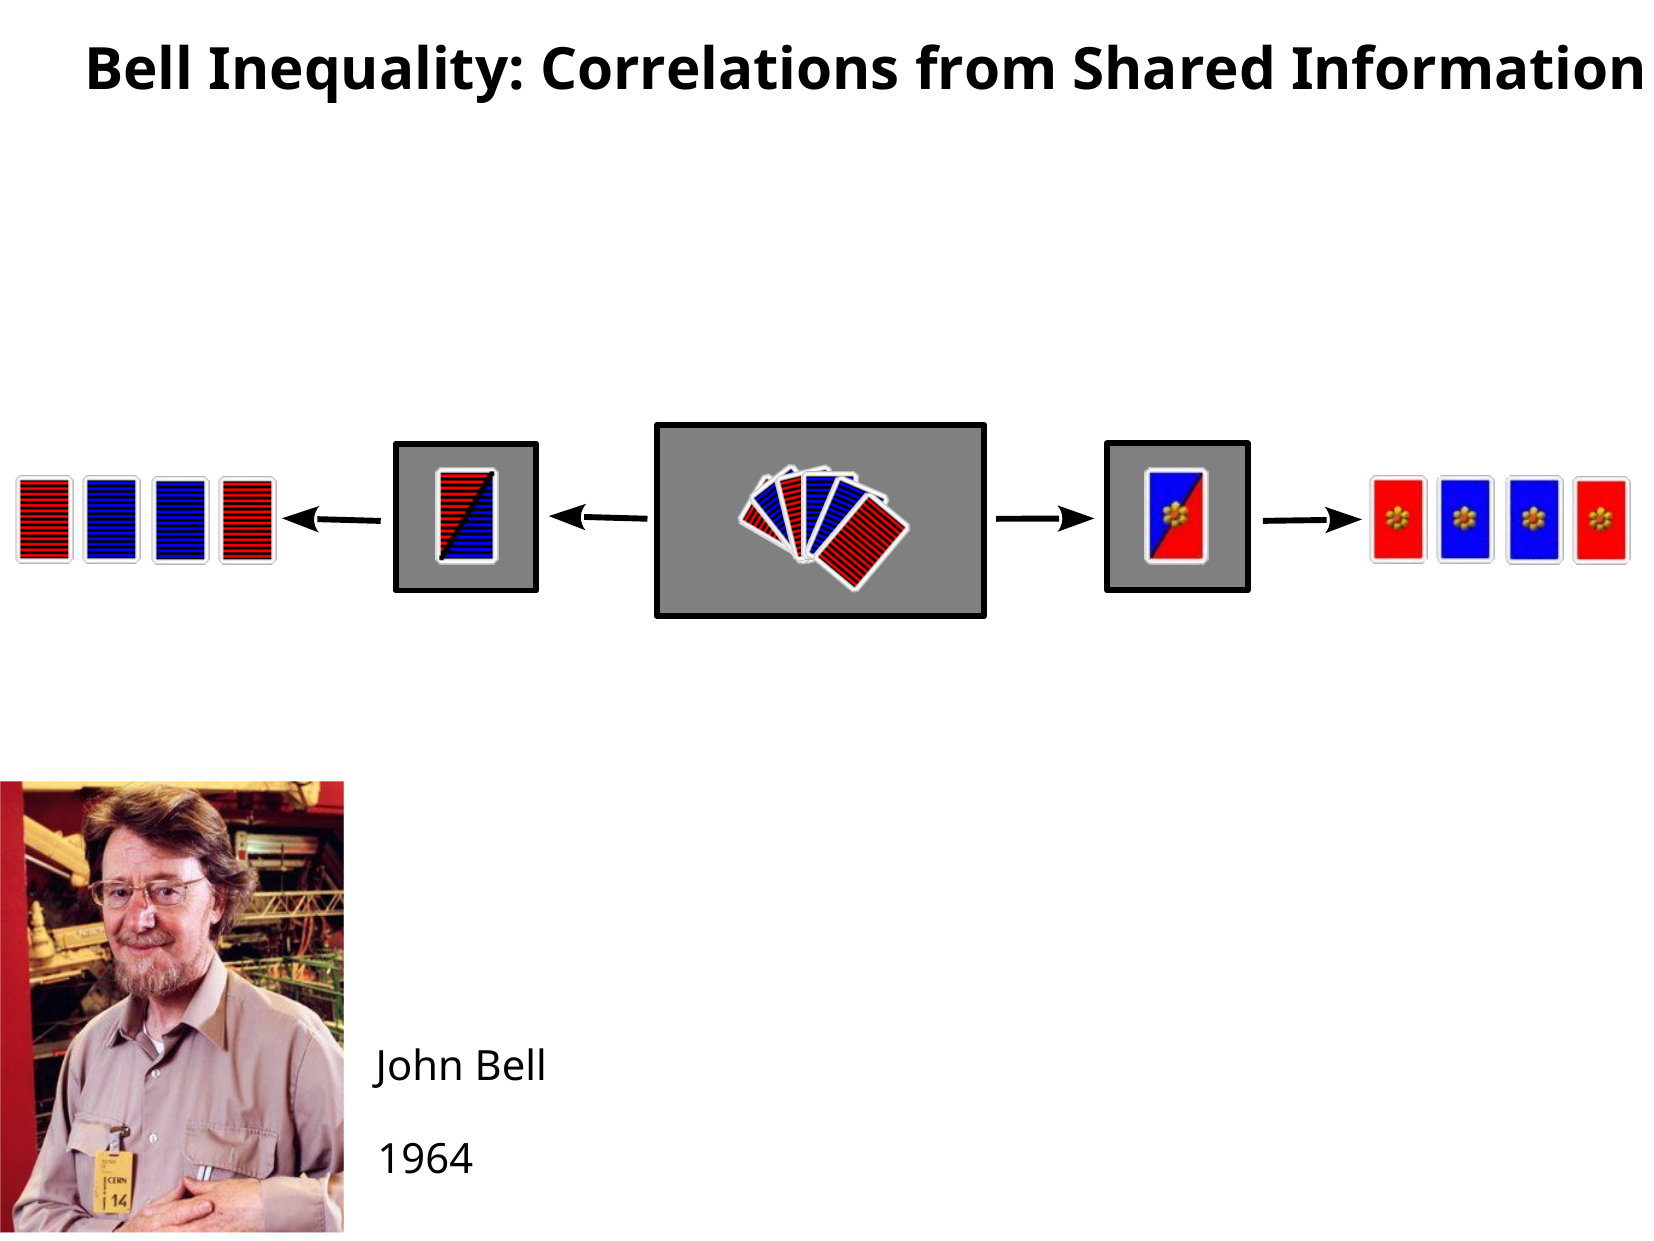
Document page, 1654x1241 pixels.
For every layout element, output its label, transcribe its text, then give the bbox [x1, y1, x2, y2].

picture [435, 467, 499, 565]
picture [151, 476, 210, 565]
text_box 1964 [362, 1121, 586, 1190]
picture [82, 475, 141, 564]
text_box Bell Inequality: Correlations from Shared Information [69, 20, 1654, 119]
picture [218, 476, 277, 565]
picture [1369, 475, 1428, 564]
picture [1505, 475, 1564, 565]
picture [735, 461, 913, 595]
picture [1572, 476, 1631, 565]
picture [0, 730, 491, 1241]
picture [1144, 467, 1209, 565]
text_box John Bell [360, 1028, 662, 1112]
picture [15, 475, 74, 565]
text_box [656, 424, 985, 617]
text_box [1107, 443, 1248, 591]
text_box [395, 443, 537, 591]
picture [1436, 475, 1495, 564]
